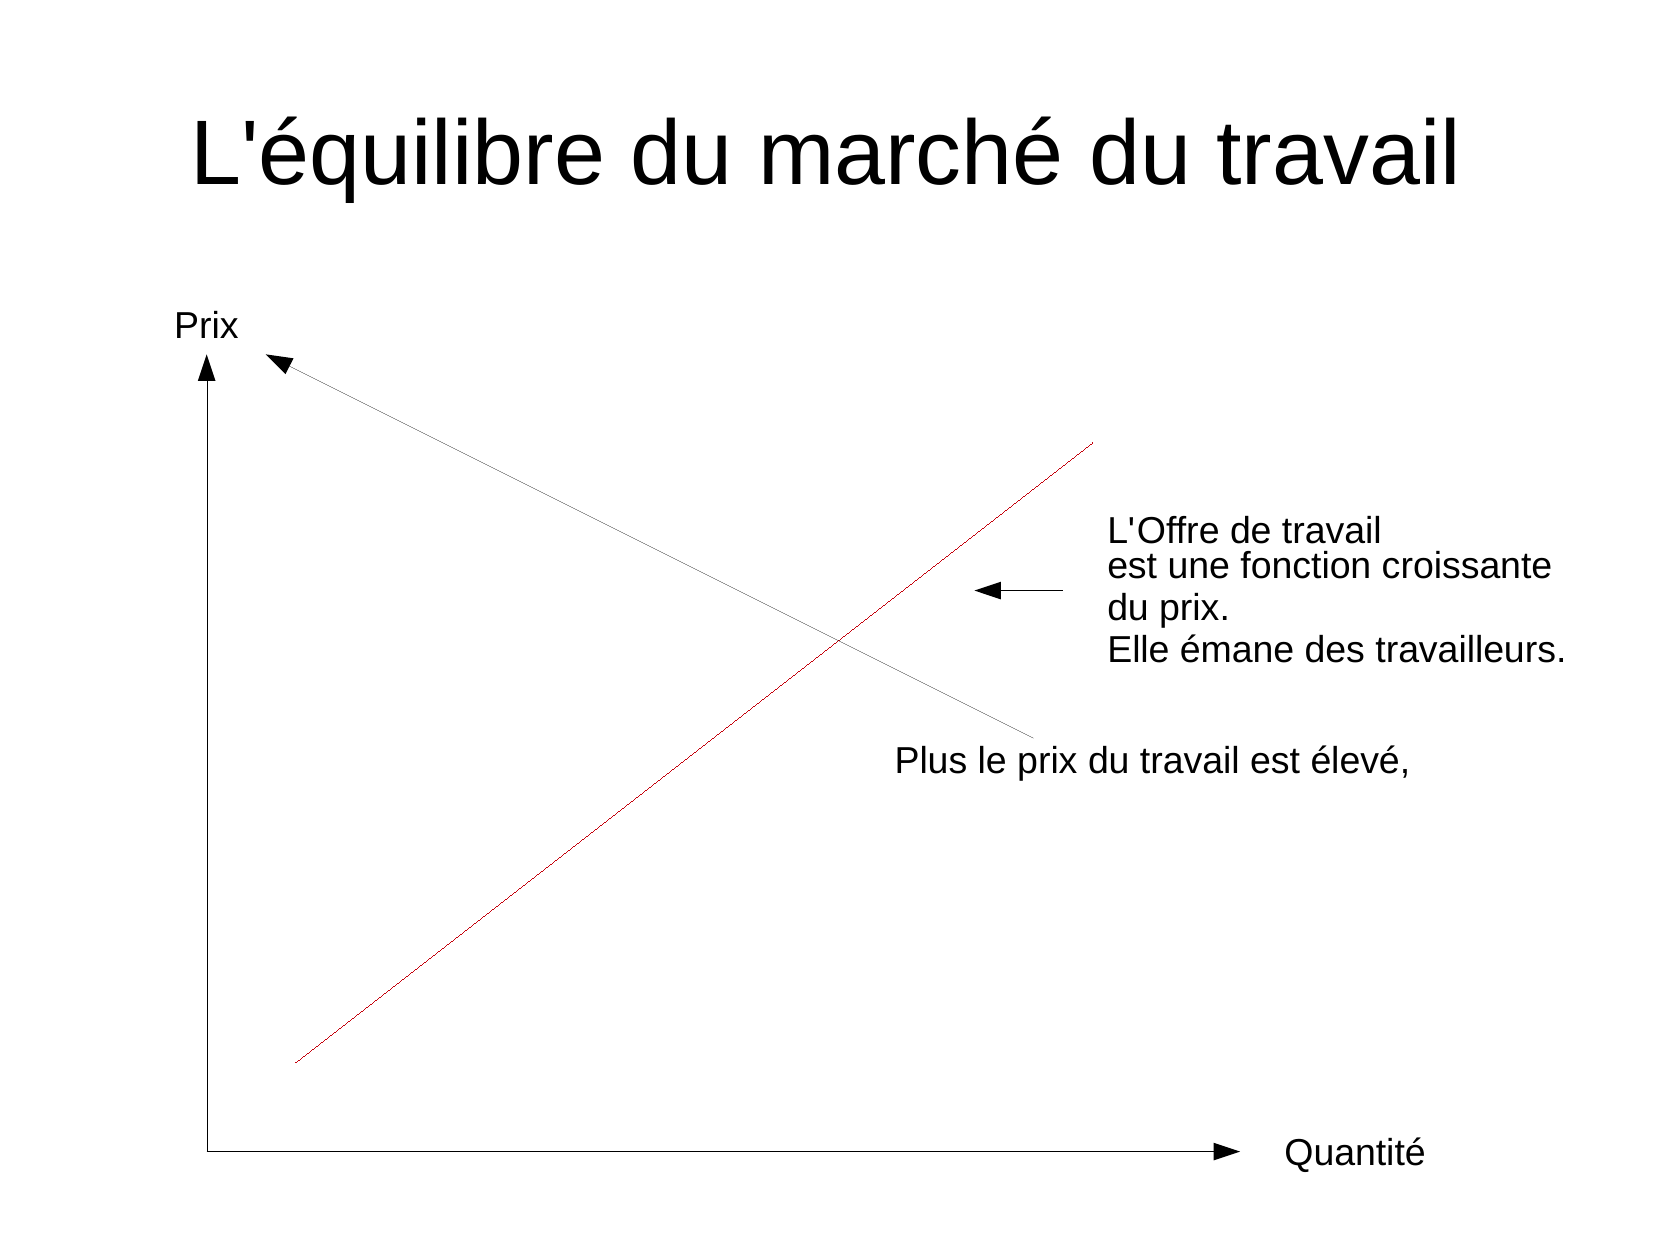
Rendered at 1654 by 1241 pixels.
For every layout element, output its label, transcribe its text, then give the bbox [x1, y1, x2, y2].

text_box Prix [159, 297, 254, 355]
text_box Quantité [1269, 1124, 1442, 1182]
text_box L' [1092, 501, 1151, 537]
title L'équilibre du marché du travail [82, 49, 1571, 257]
text_box Offre de travail [1151, 501, 1397, 537]
text_box est une fonction croissante du prix. Elle émane des travailleurs. [1092, 537, 1583, 679]
text_box Plus le prix du travail est élevé, [879, 732, 1427, 790]
